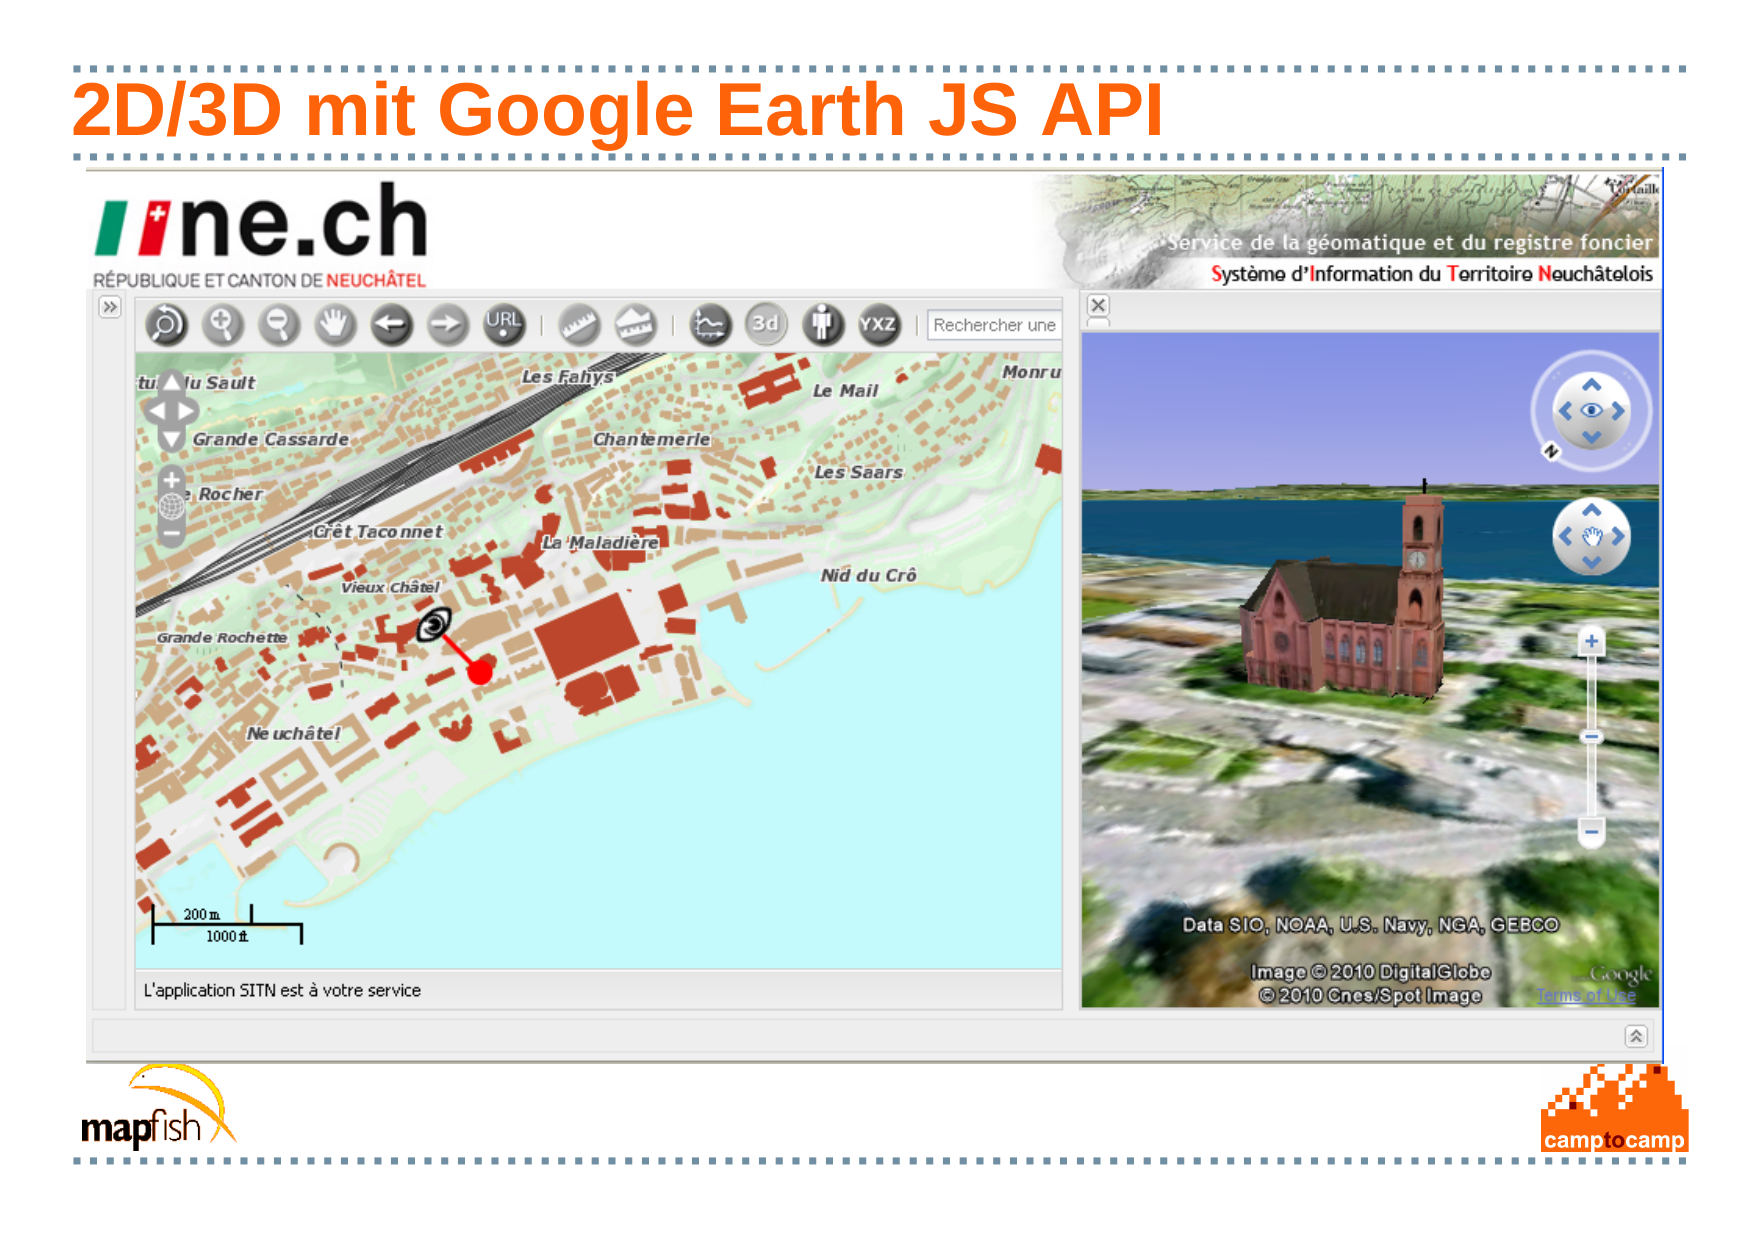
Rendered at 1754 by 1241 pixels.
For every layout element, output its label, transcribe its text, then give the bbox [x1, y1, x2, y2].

picture [82, 167, 1689, 1152]
title 2D/3D mit Google Earth JS API [71, 67, 1689, 152]
